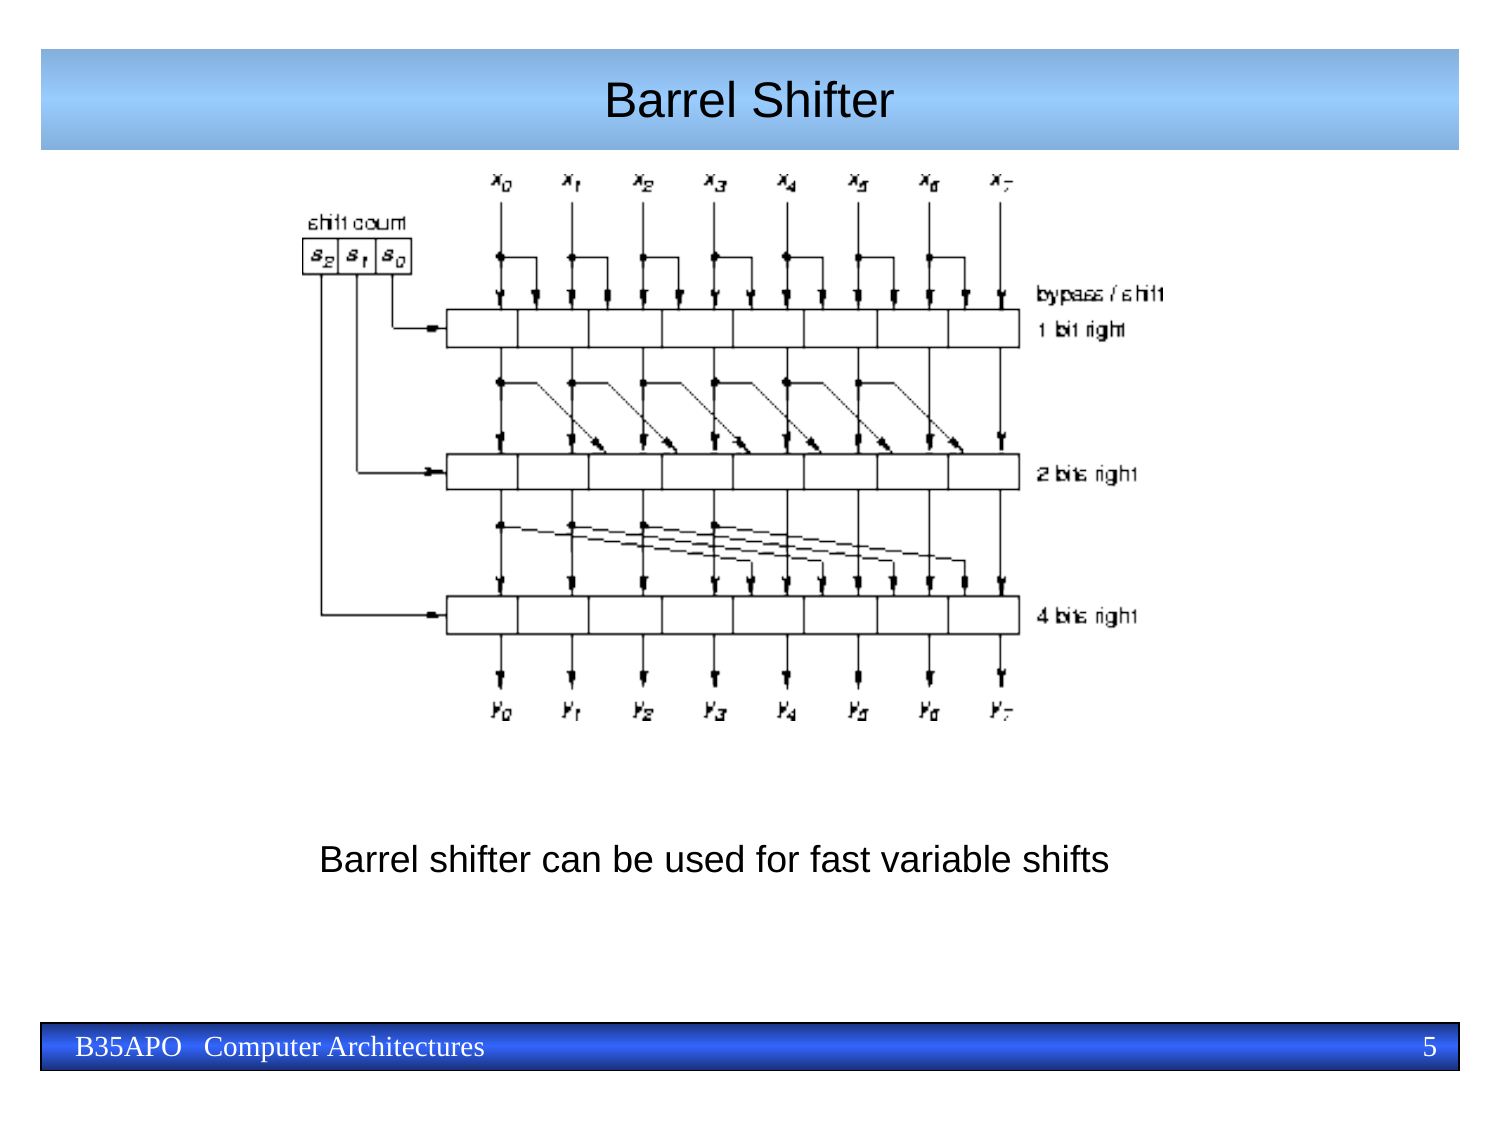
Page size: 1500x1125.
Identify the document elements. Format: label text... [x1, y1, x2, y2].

title Barrel Shifter [41, 49, 1459, 150]
text_box Barrel shifter can be used for fast variable shifts [304, 830, 1126, 888]
picture [302, 174, 1163, 721]
